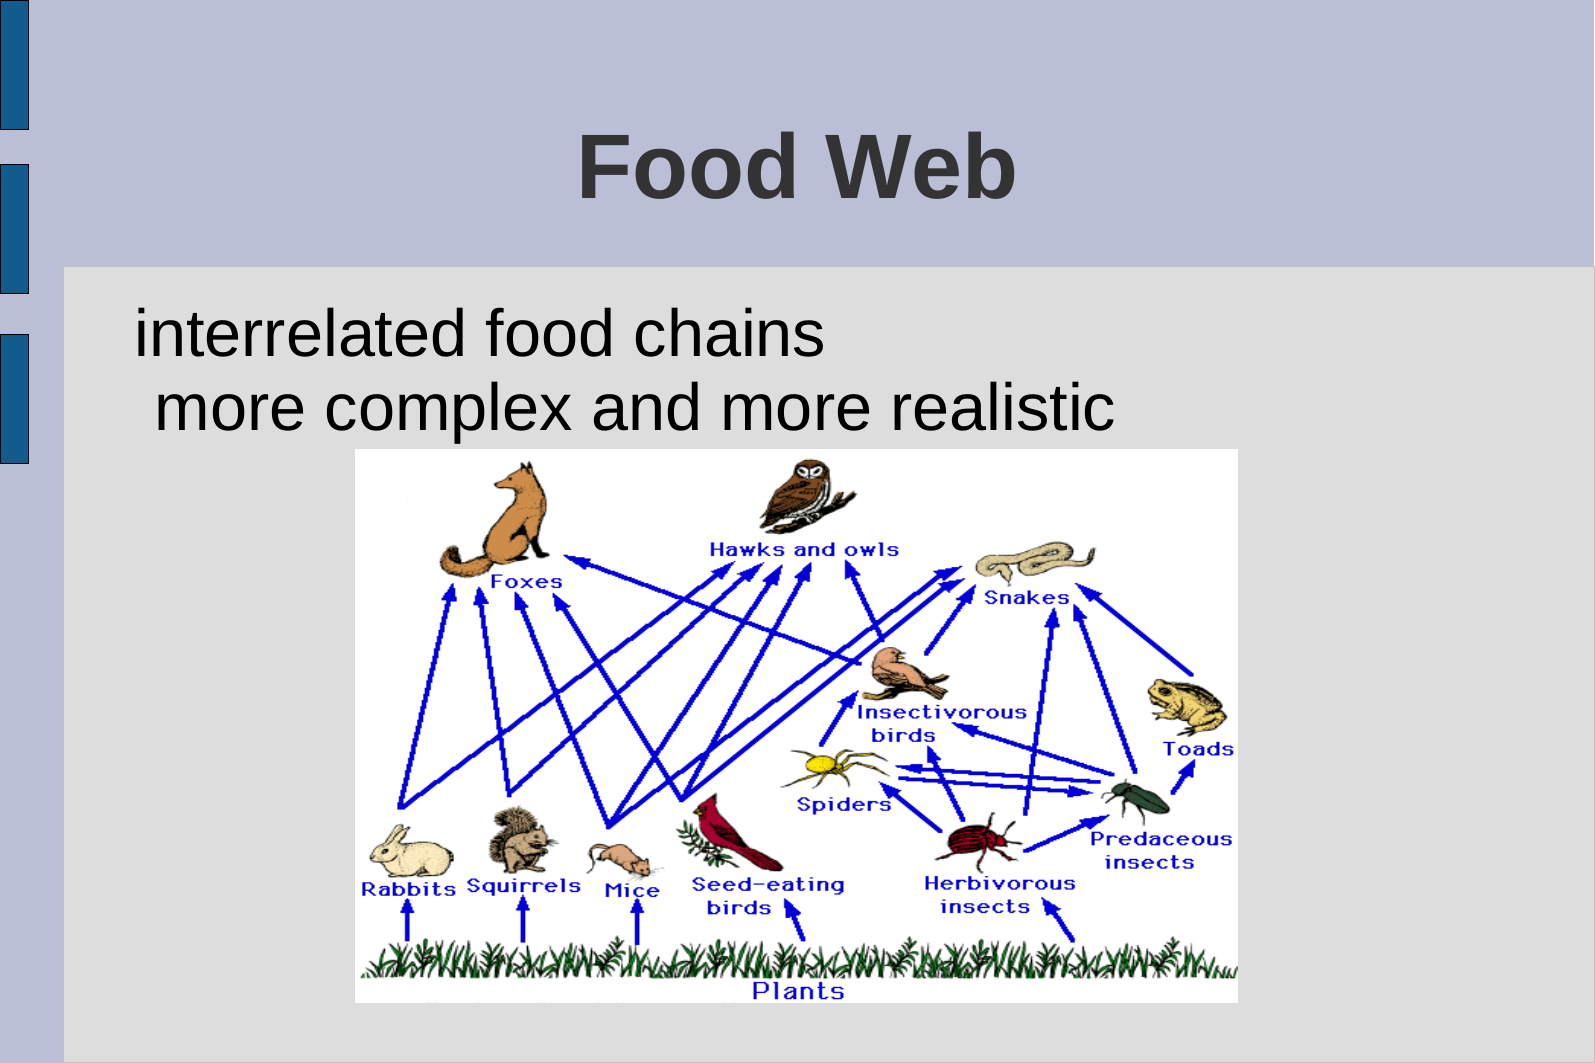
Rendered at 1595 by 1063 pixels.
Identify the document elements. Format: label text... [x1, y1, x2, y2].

picture [355, 449, 1238, 1003]
list interrelated food chains more complex and more realistic [117, 295, 1479, 966]
title Food Web [117, 78, 1479, 256]
